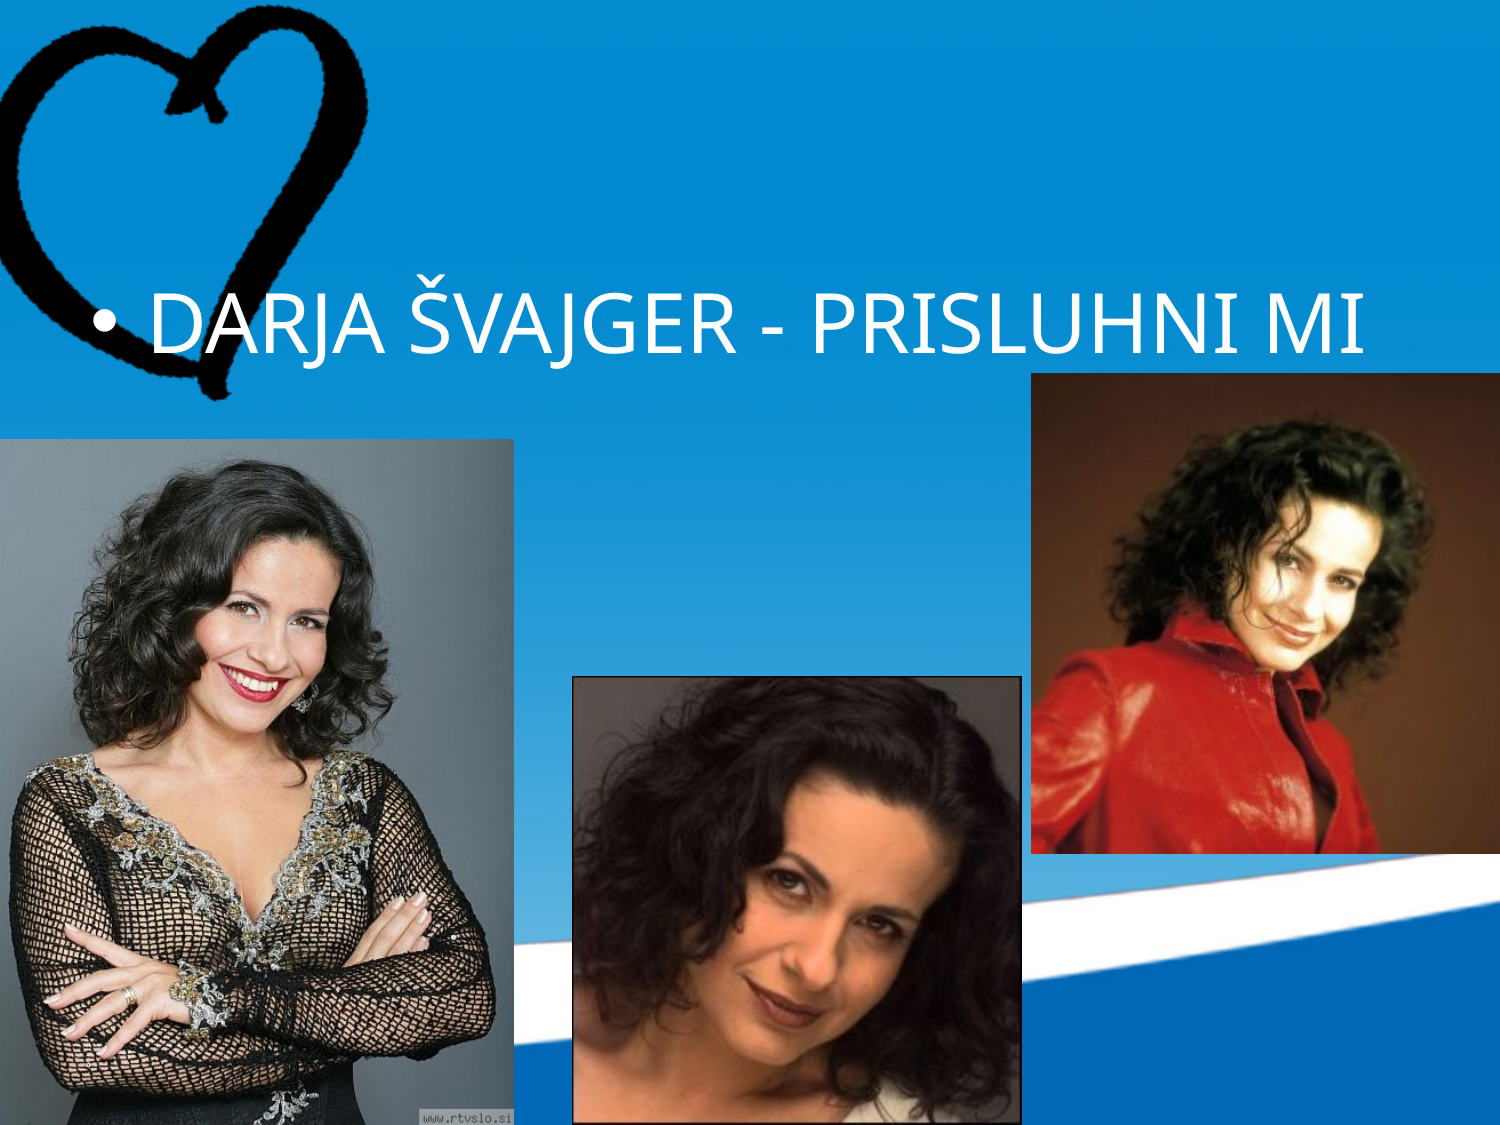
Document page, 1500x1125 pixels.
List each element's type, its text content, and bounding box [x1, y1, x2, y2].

picture [0, 374, 1500, 1125]
picture [0, 7, 366, 333]
list DARJA ŠVAJGER - PRISLUHNI MI [75, 262, 1425, 1005]
